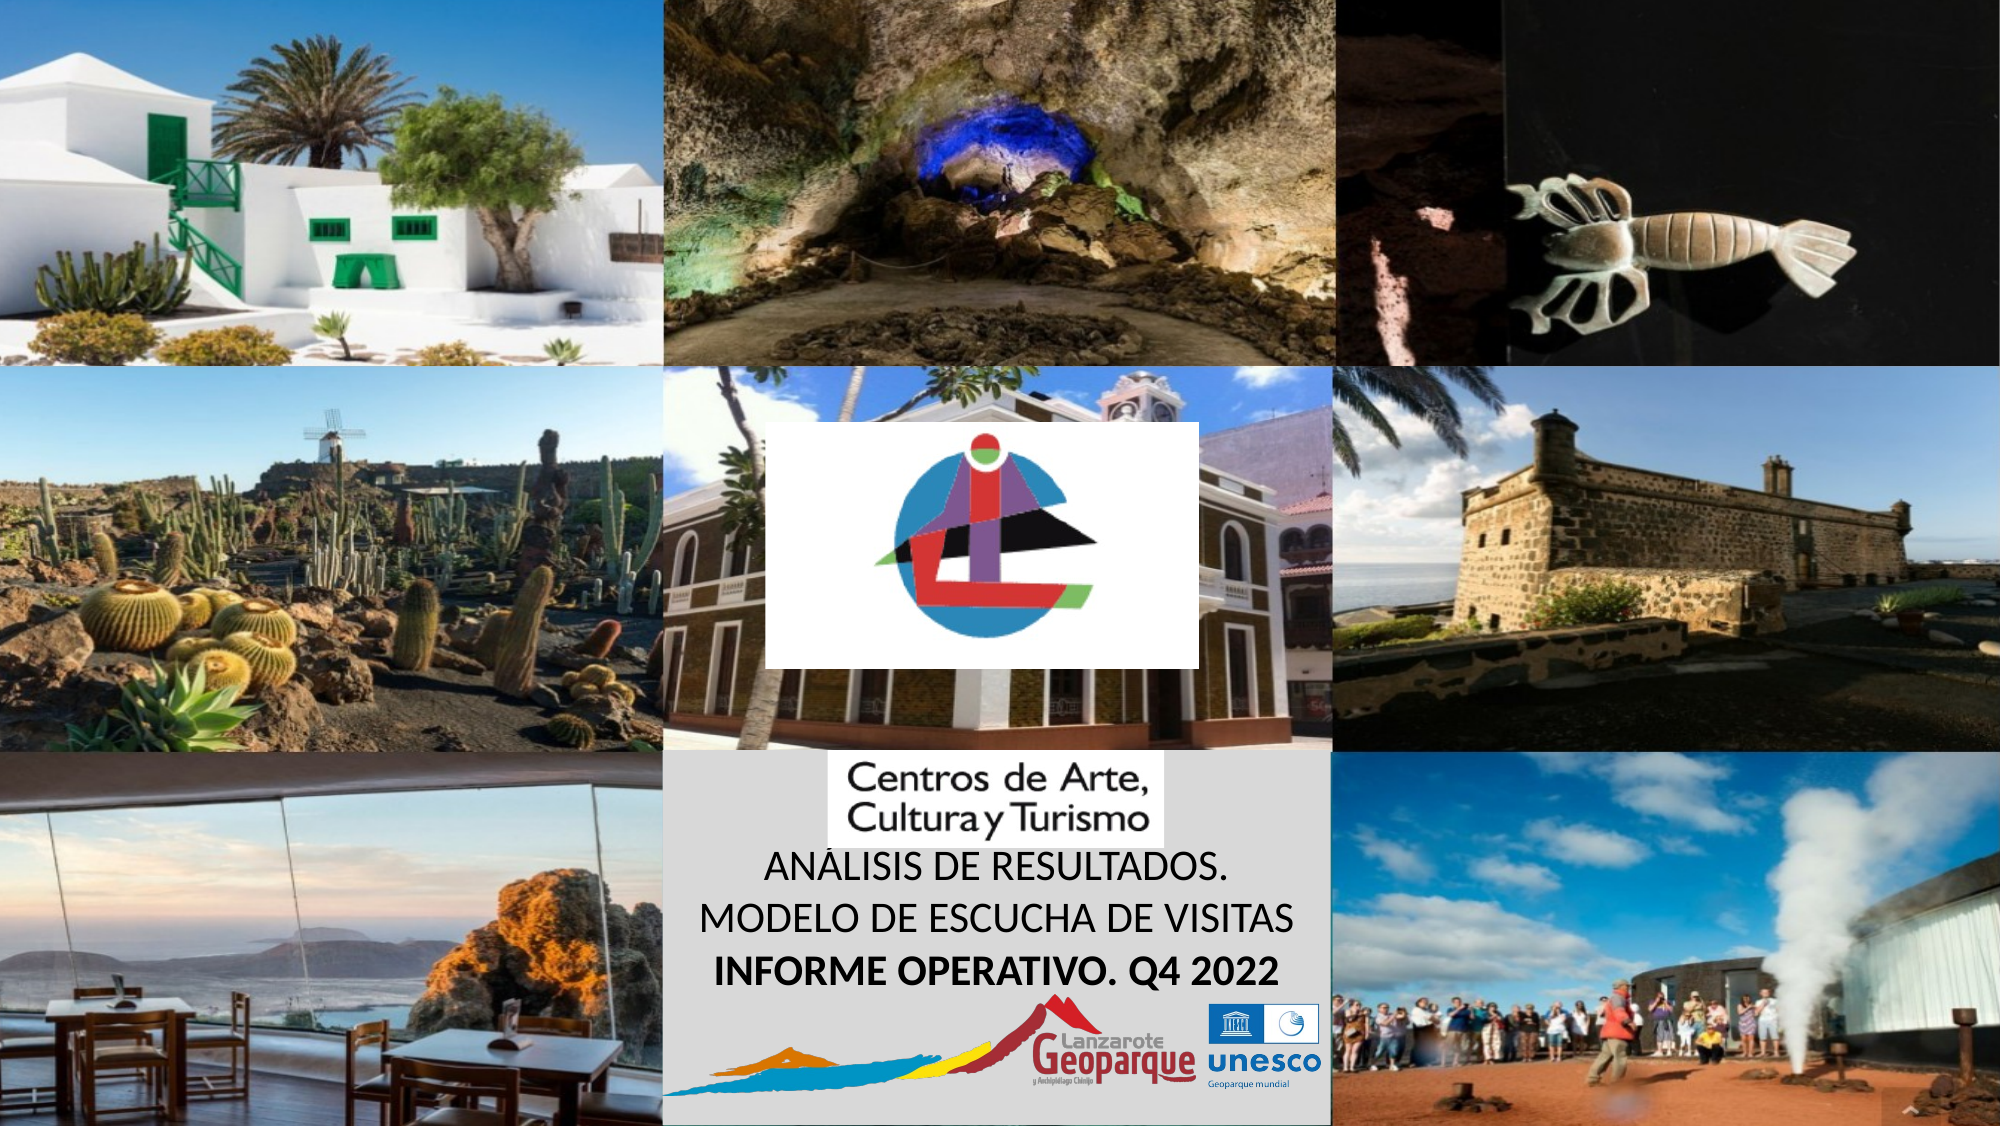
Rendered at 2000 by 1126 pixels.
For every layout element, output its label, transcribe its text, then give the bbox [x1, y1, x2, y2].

text_box Análisis de Resultados. Modelo de Escucha de Visitas Informe Operativo. Q4 2022 [662, 750, 1331, 1126]
picture [0, 0, 2000, 1126]
picture [1199, 994, 1328, 1096]
picture [1331, 834, 1337, 845]
